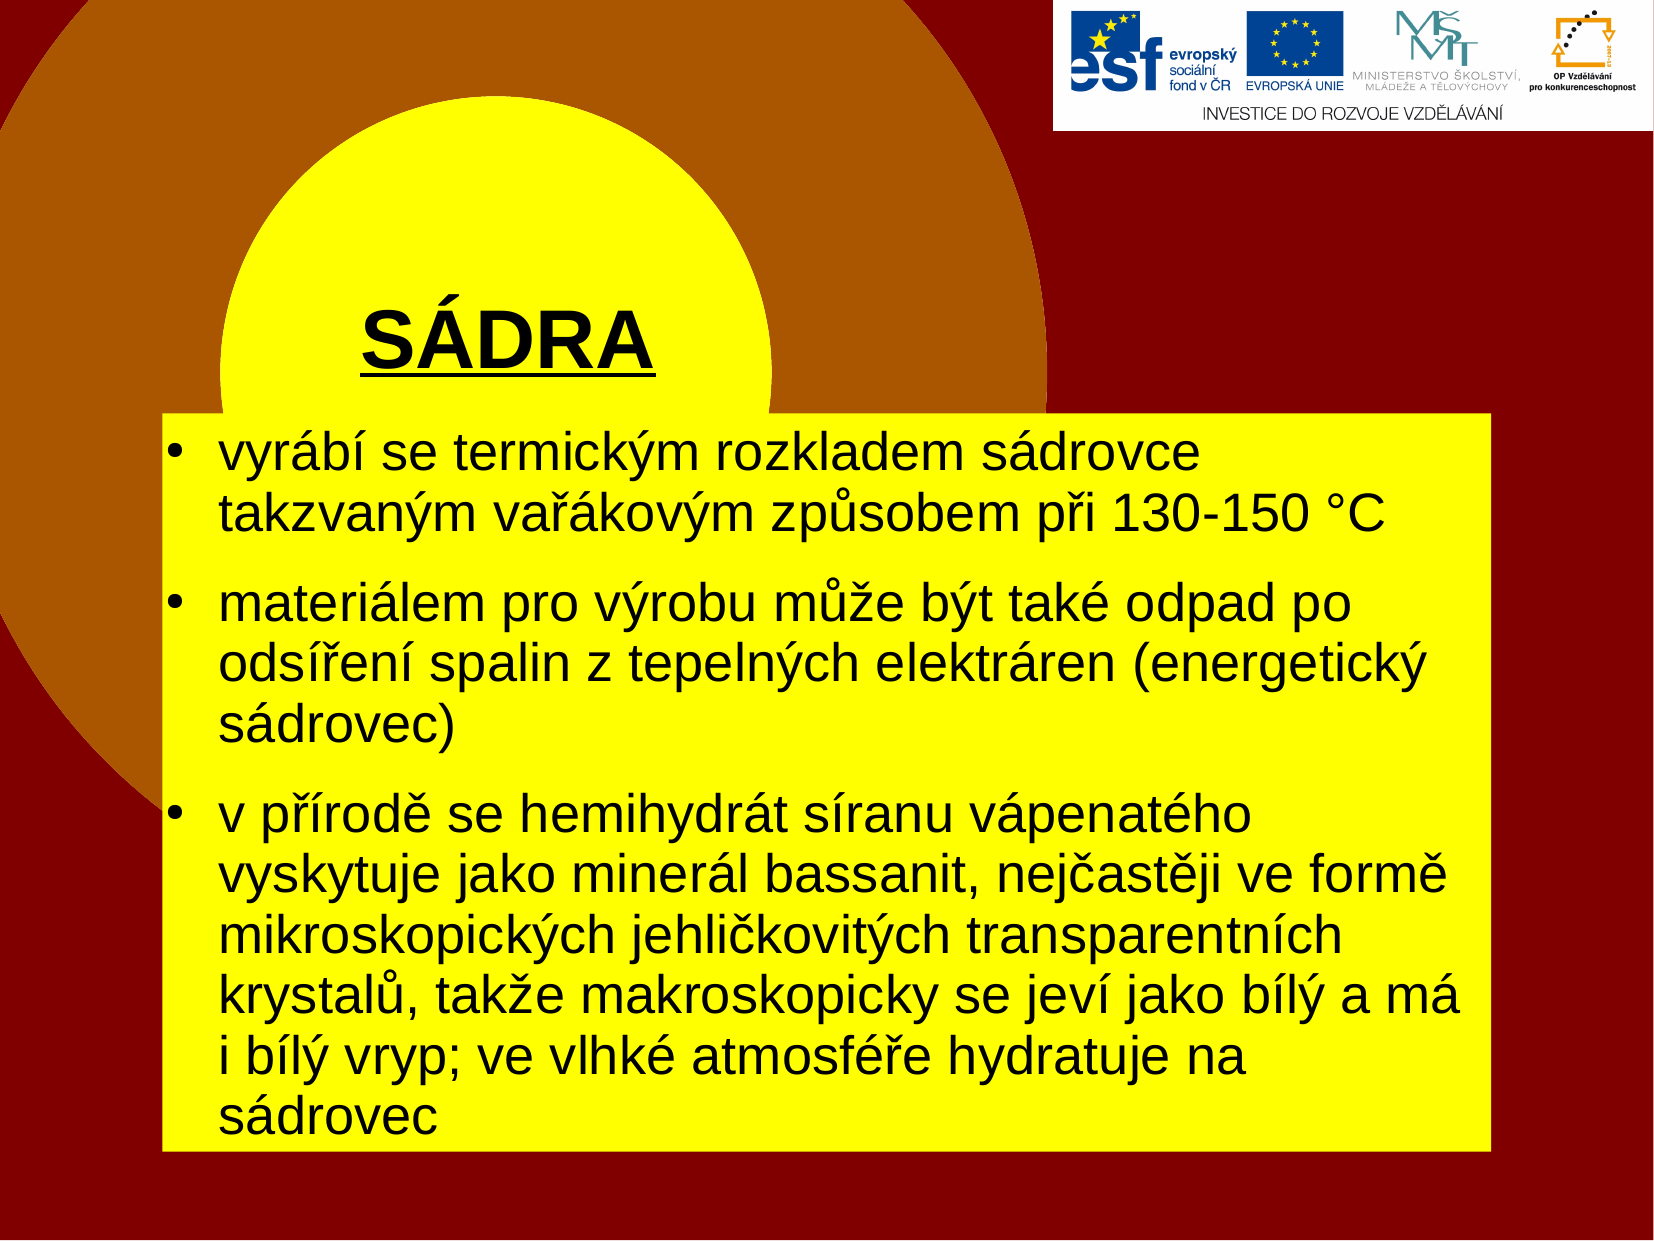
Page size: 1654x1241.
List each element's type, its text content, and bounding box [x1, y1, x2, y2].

list vyrábí se termickým rozkladem sádrovce takzvaným vařákovým způsobem při 130-150 °C materiálem pro výrobu může být také odpad po odsíření spalin z tepelných elektráren (energetický sádrovec) v přírodě se hemihydrát síranu vápenatého vyskytuje jako minerál bassanit, nejčastěji ve formě mikroskopických jehličkovitých transparentních krystalů, takže makroskopicky se jeví jako bílý a má i bílý vryp; ve vlhké atmosféře hydratuje na sádrovec [147, 421, 1477, 1241]
text_box [1252, 413, 1492, 1152]
title SÁDRA [0, 235, 1252, 443]
picture [1053, 0, 1654, 131]
